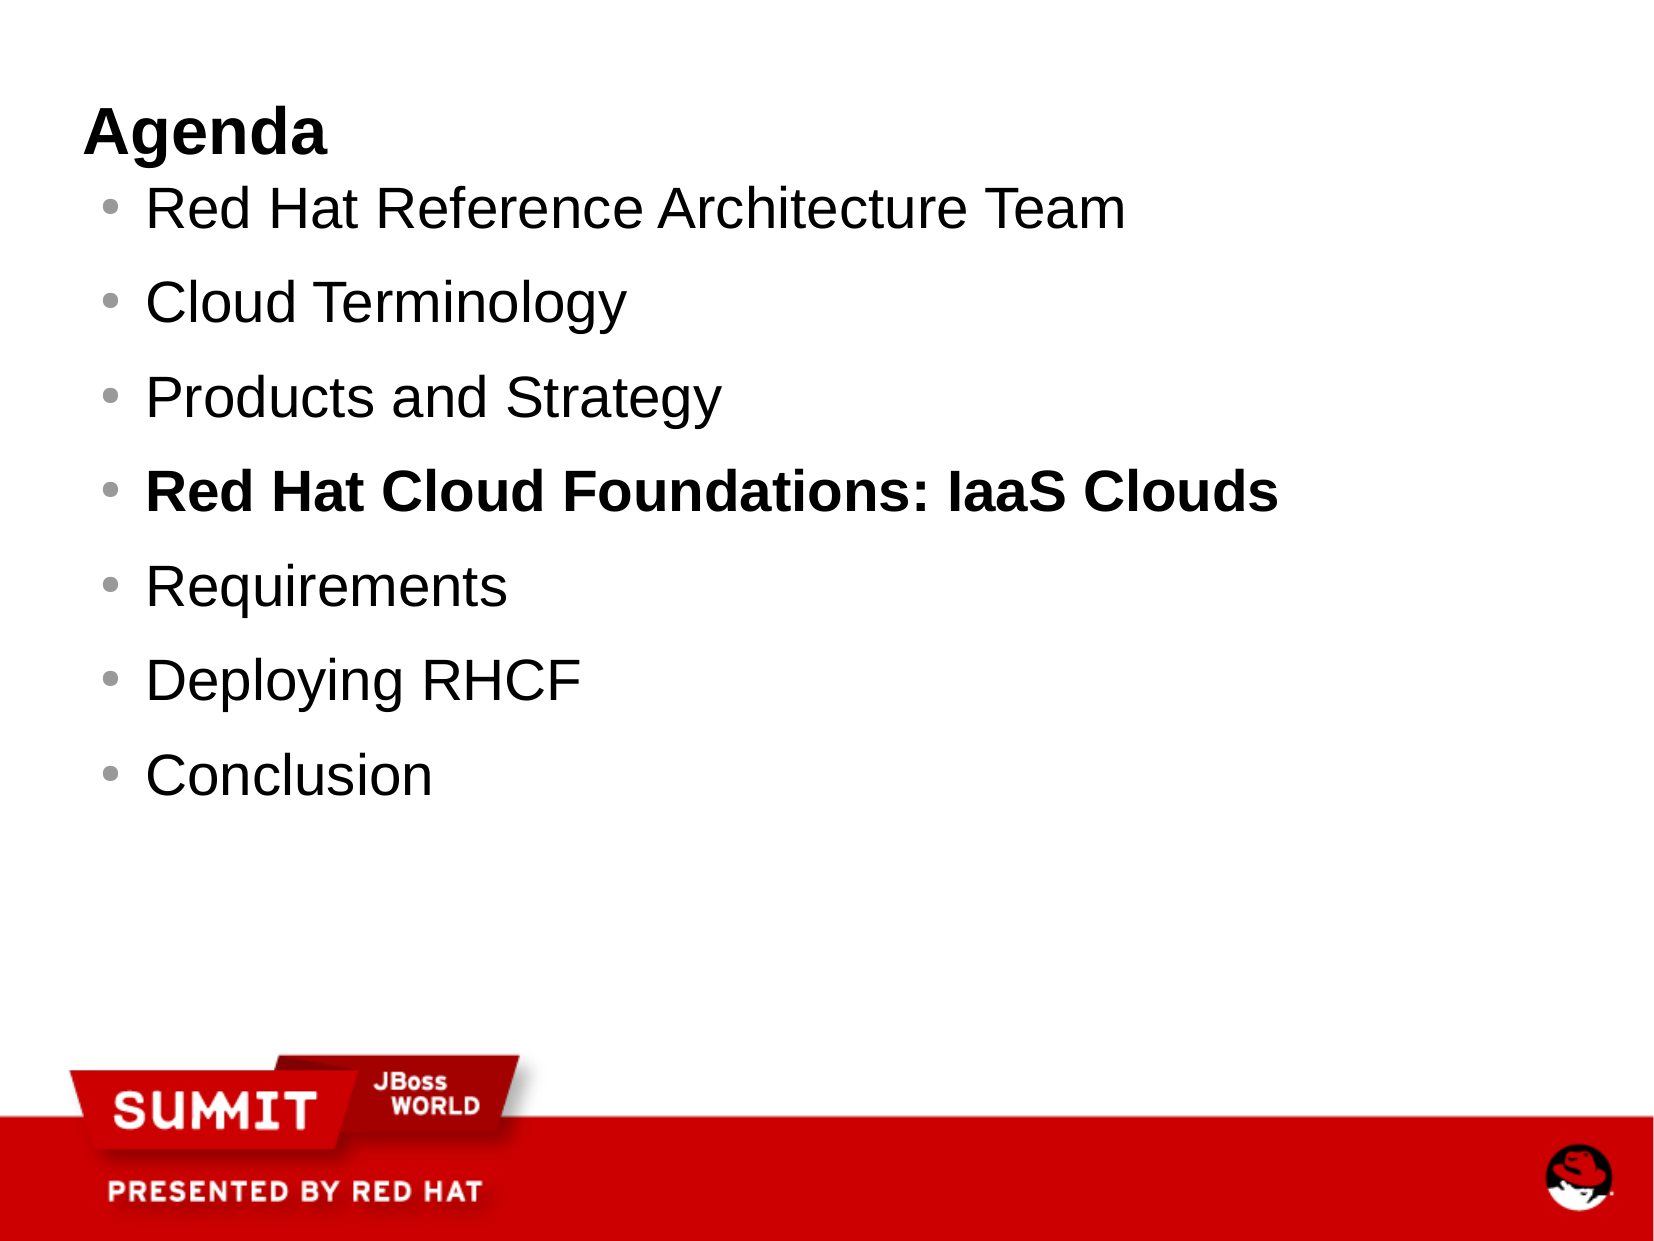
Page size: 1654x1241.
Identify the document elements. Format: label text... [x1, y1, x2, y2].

picture [0, 1043, 1654, 1241]
list Red Hat Reference Architecture Team Cloud Terminology Products and Strategy Red Hat Cloud Foundations: IaaS Clouds Requirements Deploying RHCF Conclusion [85, 175, 1574, 969]
title Agenda [82, 37, 1571, 226]
